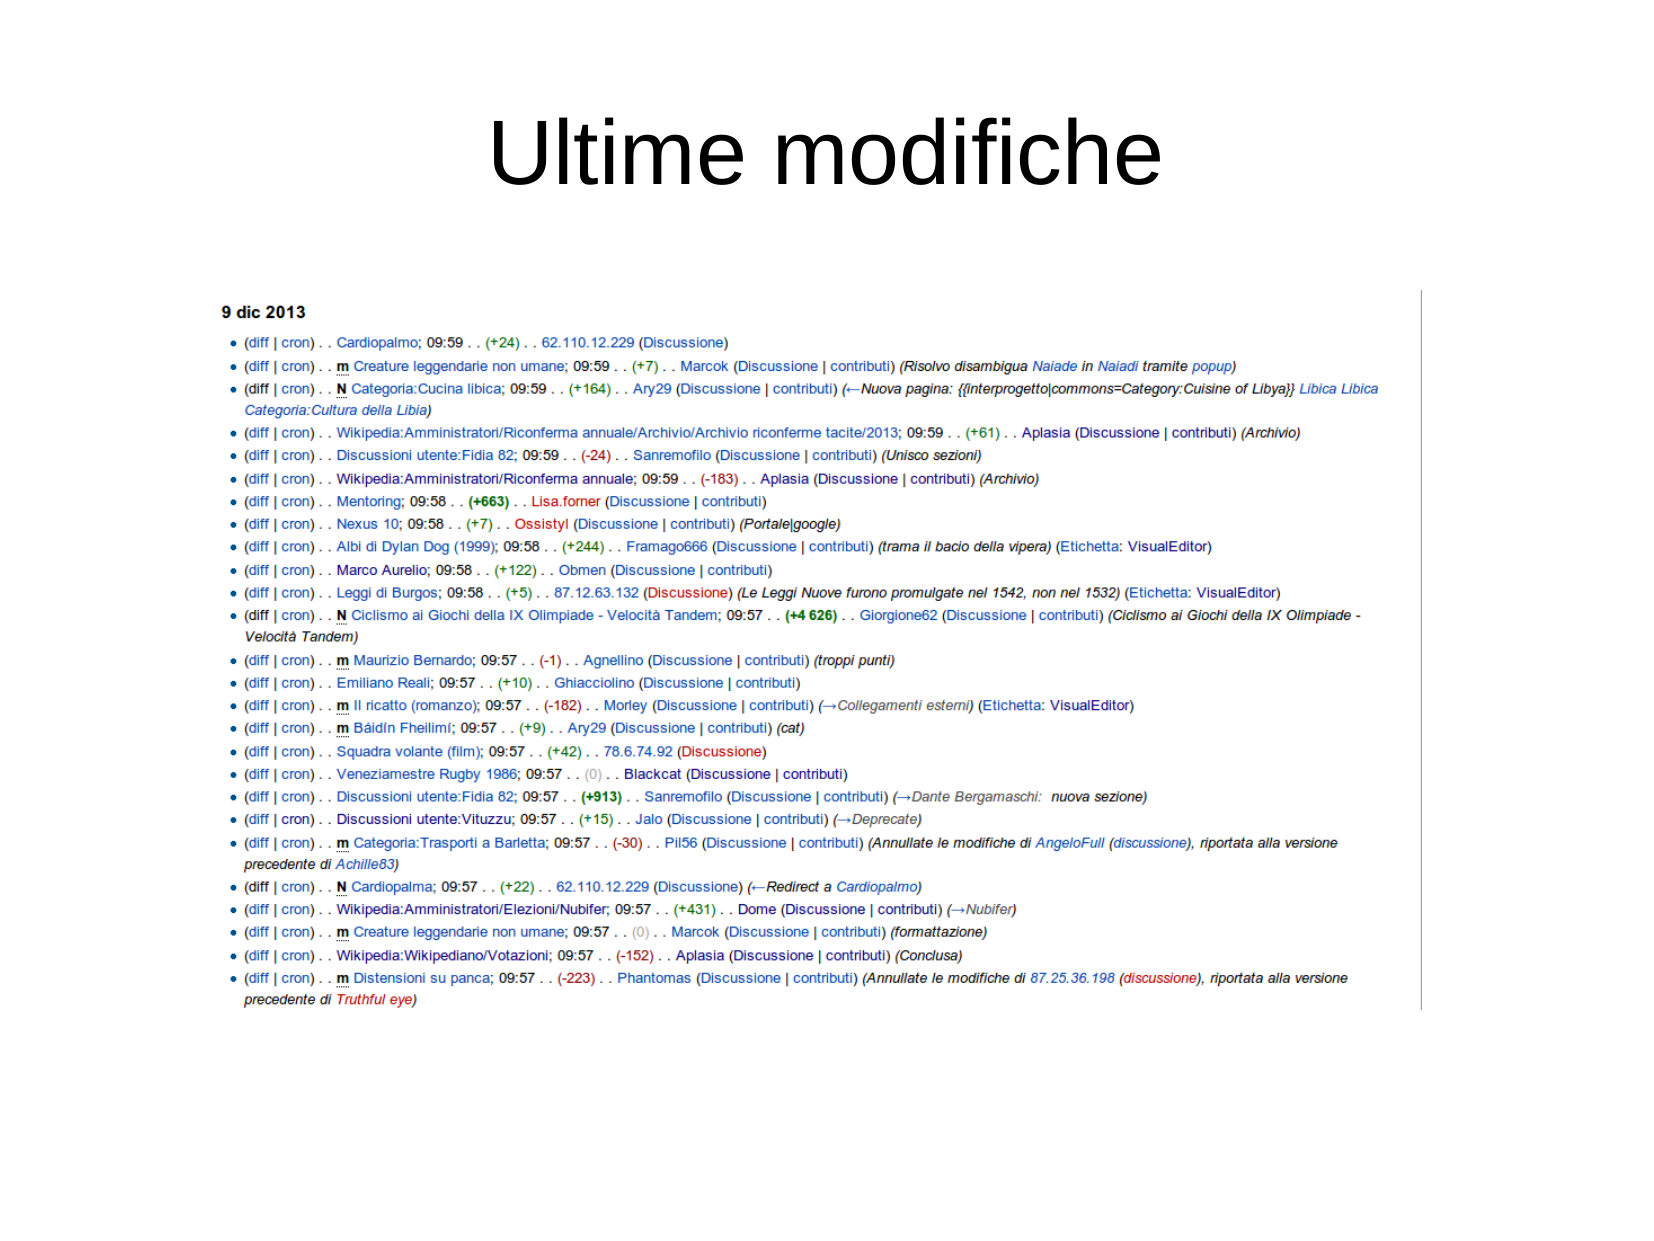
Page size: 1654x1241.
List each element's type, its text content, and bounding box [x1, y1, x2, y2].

title Ultime modifiche [82, 49, 1571, 257]
picture [198, 290, 1422, 1010]
